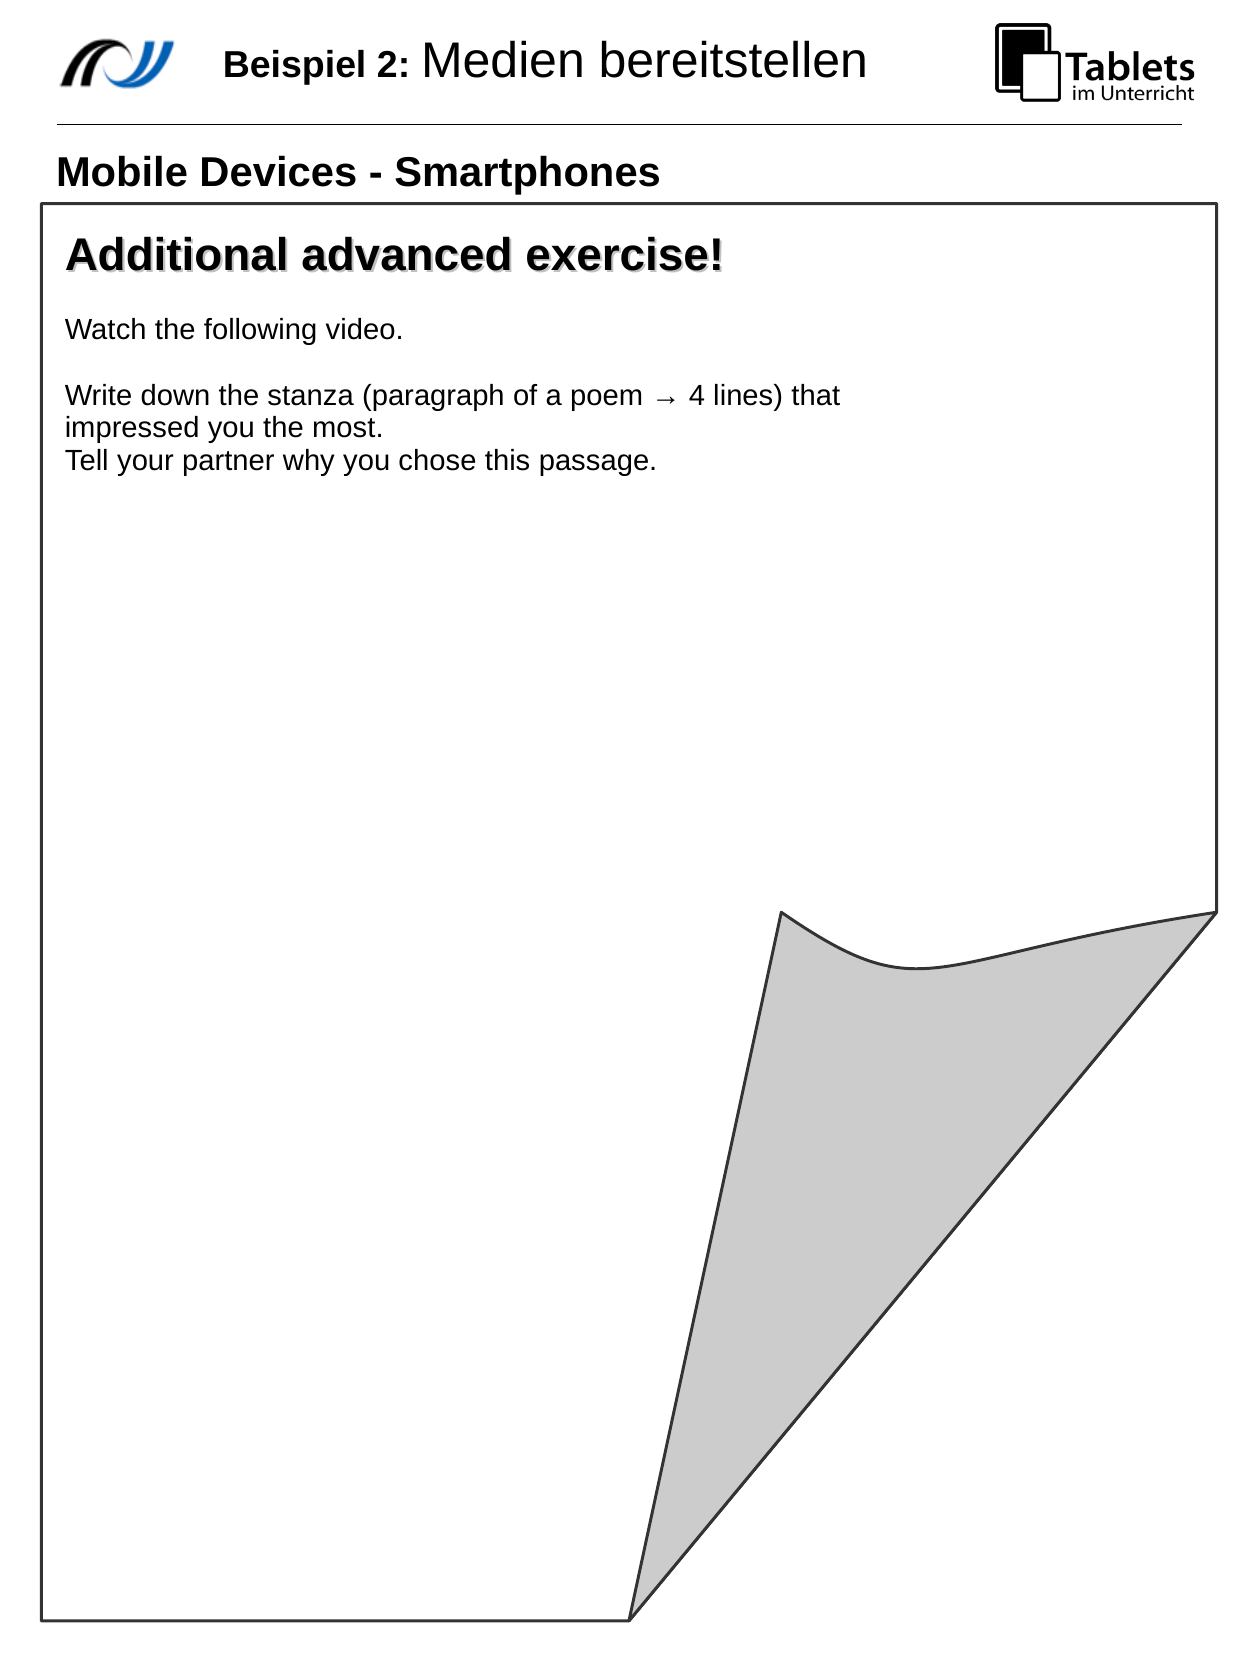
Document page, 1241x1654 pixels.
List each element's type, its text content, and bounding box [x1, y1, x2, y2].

picture [57, 33, 176, 95]
picture [995, 23, 1204, 105]
text_box Additional advanced exercise! Watch the following video. Write down the stanza (paragraph of a poem → 4 lines) that impressed you the most. Tell your partner why you chose this passage. [49, 221, 922, 485]
text_box Mobile Devices - Smartphones [41, 141, 677, 204]
text_box Beispiel 2: Medien bereitstellen [222, 0, 1237, 121]
text_box [41, 203, 1217, 1621]
